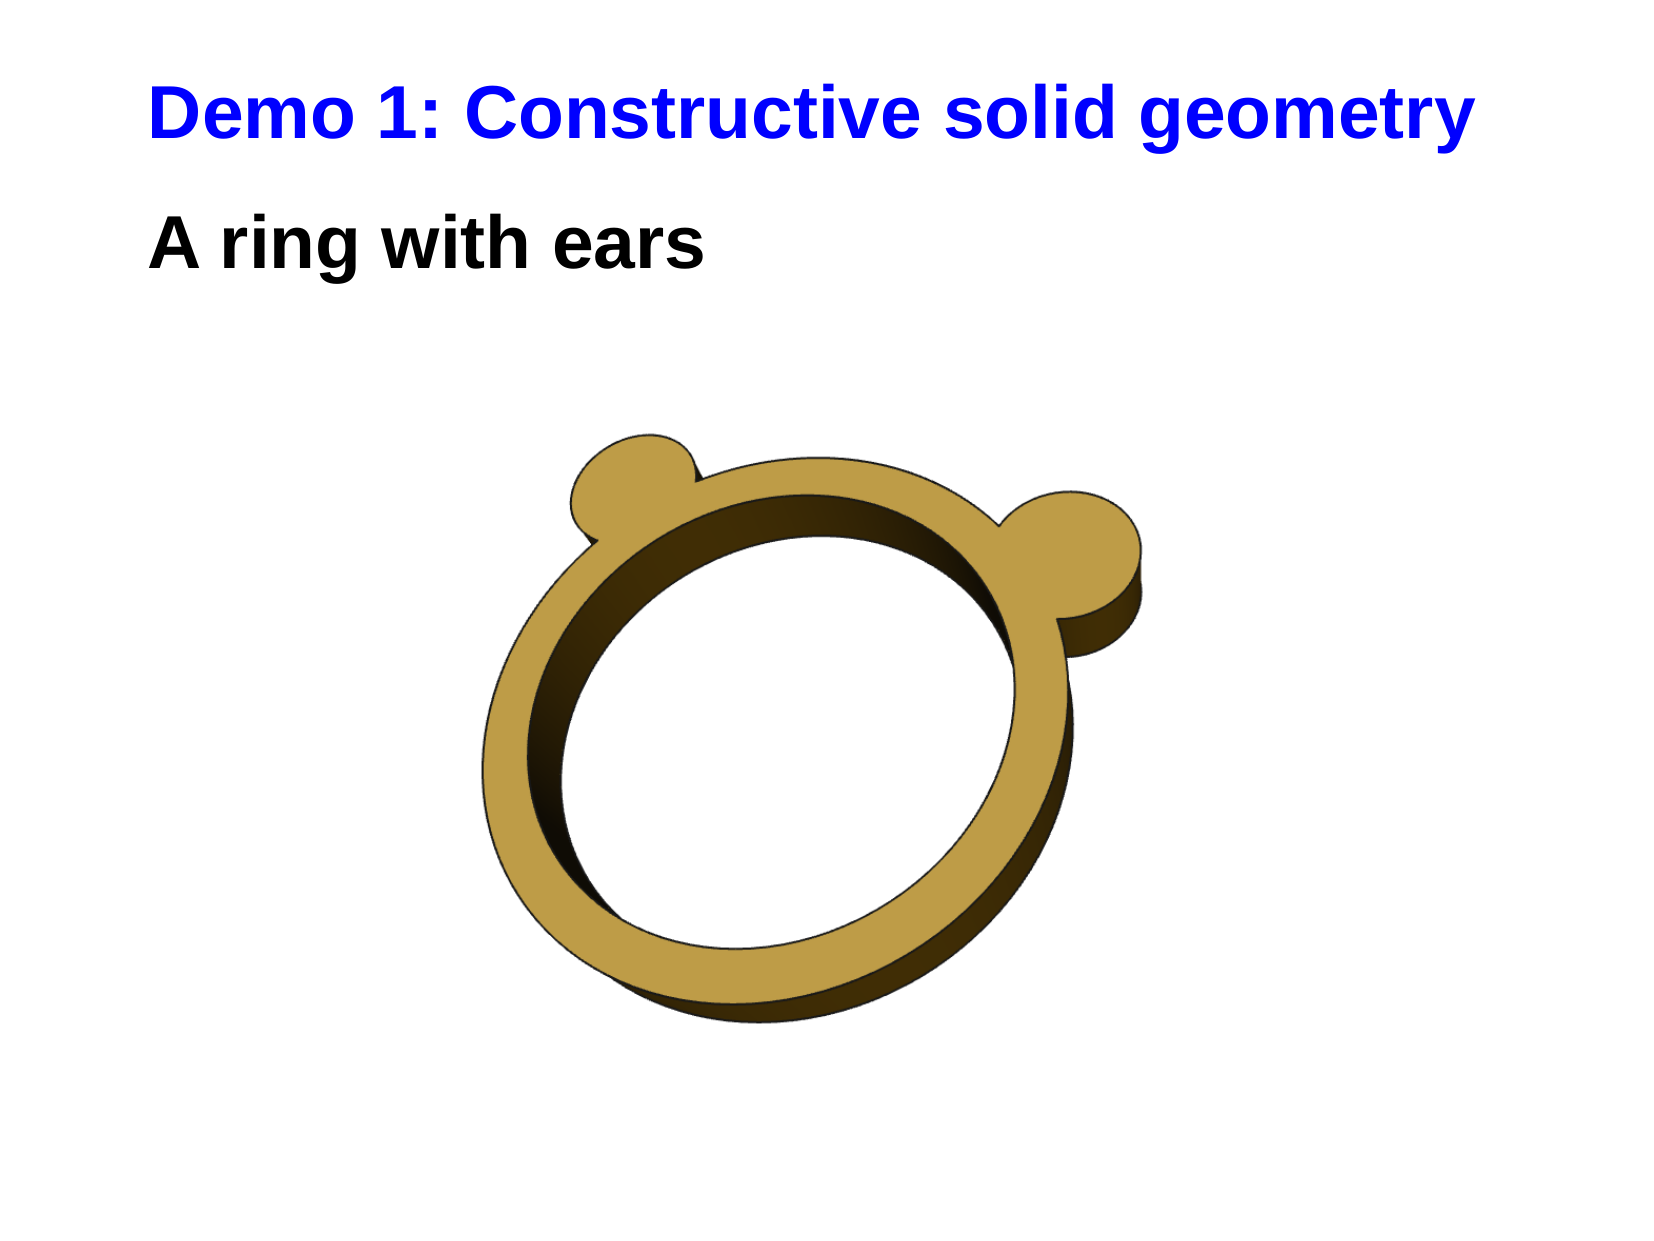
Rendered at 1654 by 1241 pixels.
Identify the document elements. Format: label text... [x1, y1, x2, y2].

text_box Demo 1: Constructive solid geometry [64, 60, 1561, 166]
text_box A ring with ears [75, 200, 781, 285]
picture [450, 404, 1170, 1054]
